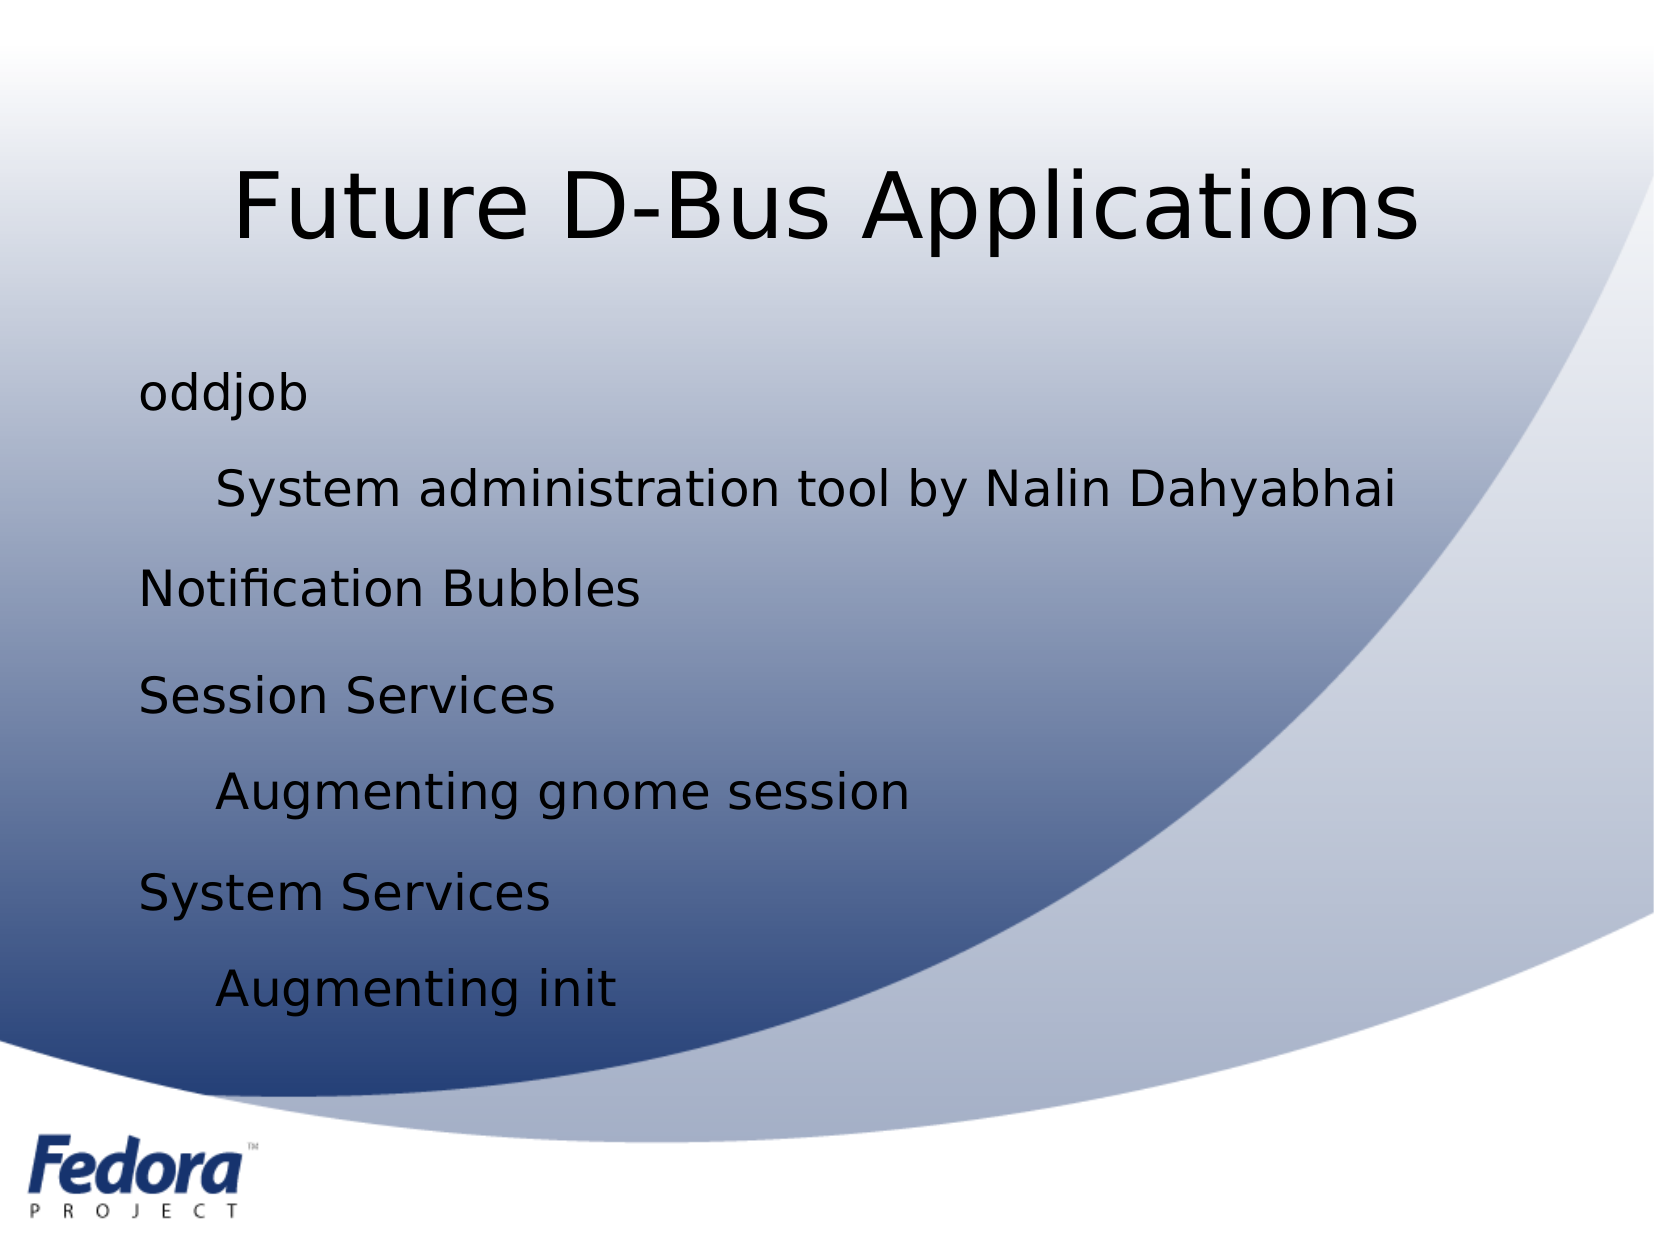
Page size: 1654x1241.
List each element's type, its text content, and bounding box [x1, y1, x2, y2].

title Future D-Bus Applications [121, 102, 1534, 310]
picture [0, 0, 1654, 1241]
list oddjob System administration tool by Nalin Dahyabhai Notification Bubbles Session Services Augmenting gnome session System Services Augmenting init [121, 344, 1534, 1126]
